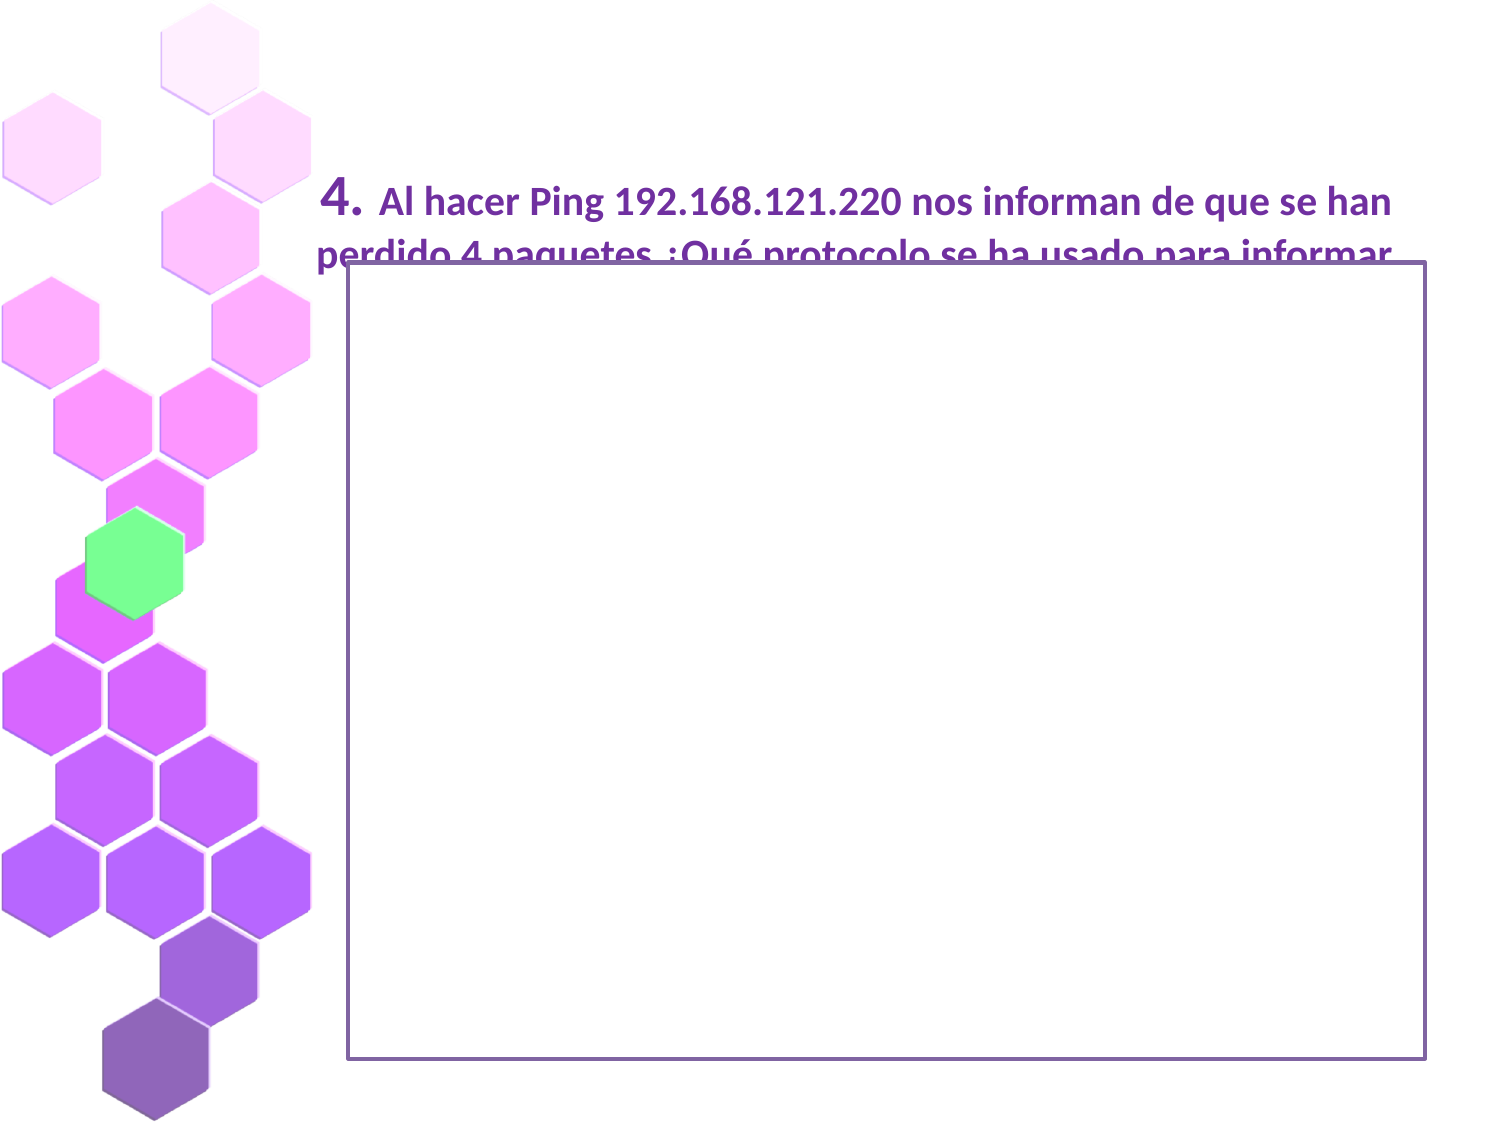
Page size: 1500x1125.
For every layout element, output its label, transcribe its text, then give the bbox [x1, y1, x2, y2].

text_box [348, 262, 1426, 1059]
picture [0, 0, 313, 1123]
title 4. Al hacer Ping 192.168.121.220 nos informan de que se han perdido 4 paquetes ¿Qué protocolo se ha usado para informar de esa situación? [301, 149, 1415, 384]
